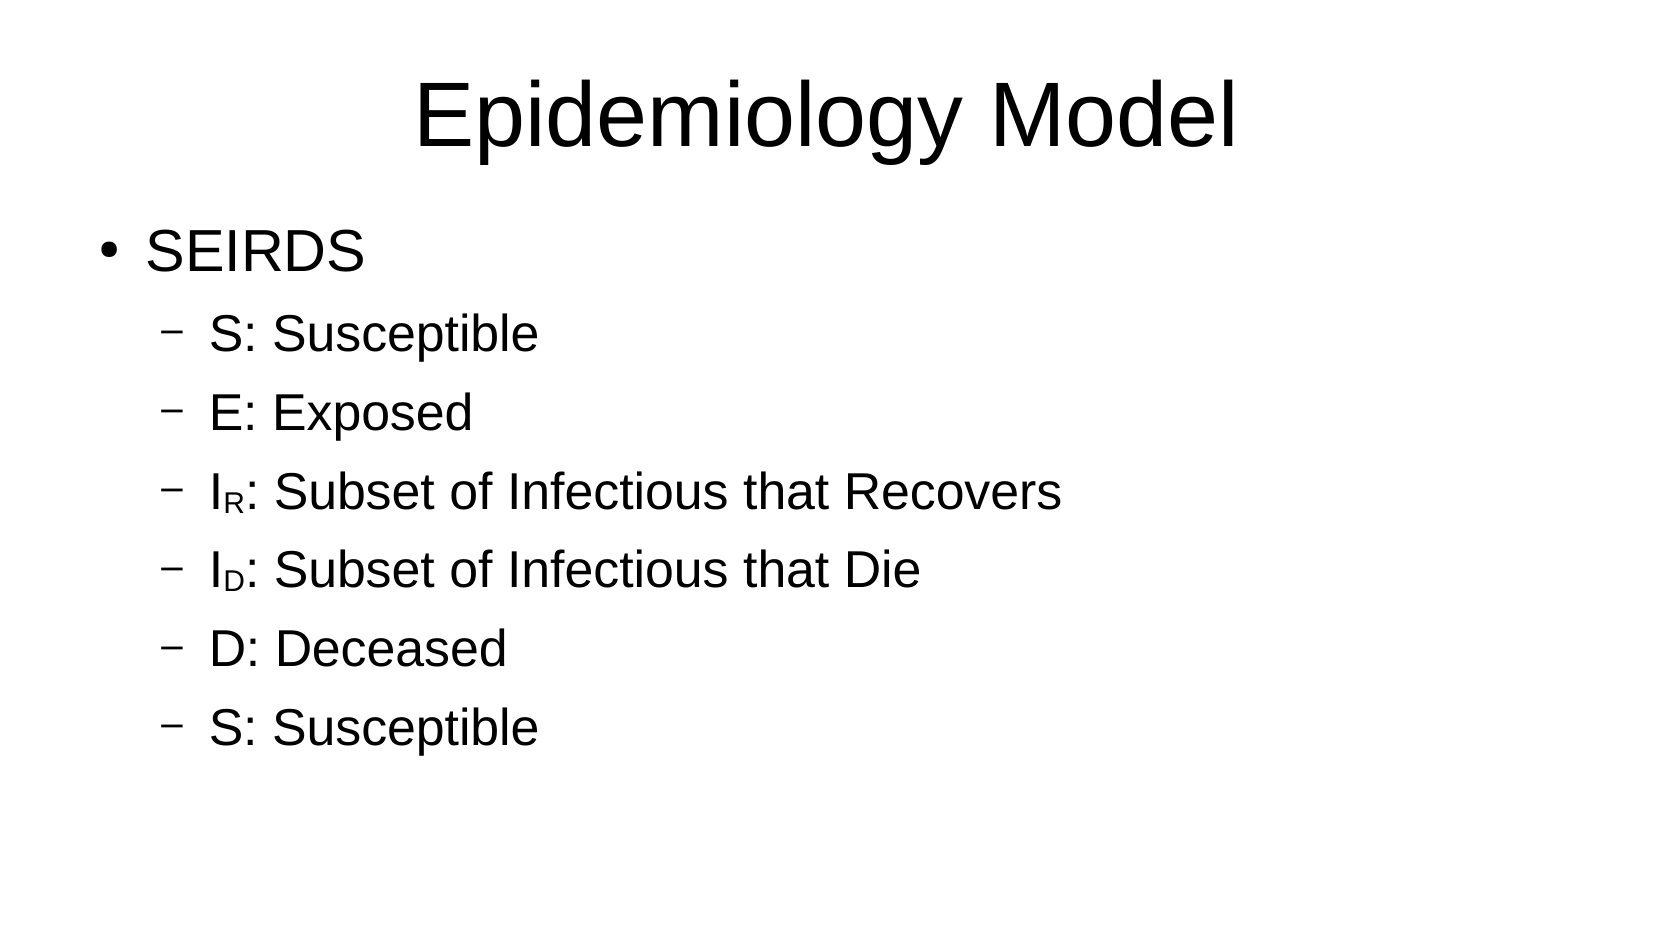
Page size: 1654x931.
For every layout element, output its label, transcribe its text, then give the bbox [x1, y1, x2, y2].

title Epidemiology Model [82, 37, 1571, 193]
list SEIRDS S: Susceptible E: Exposed IR: Subset of Infectious that Recovers ID: Subset of Infectious that Die D: Deceased S: Susceptible [82, 217, 1571, 758]
